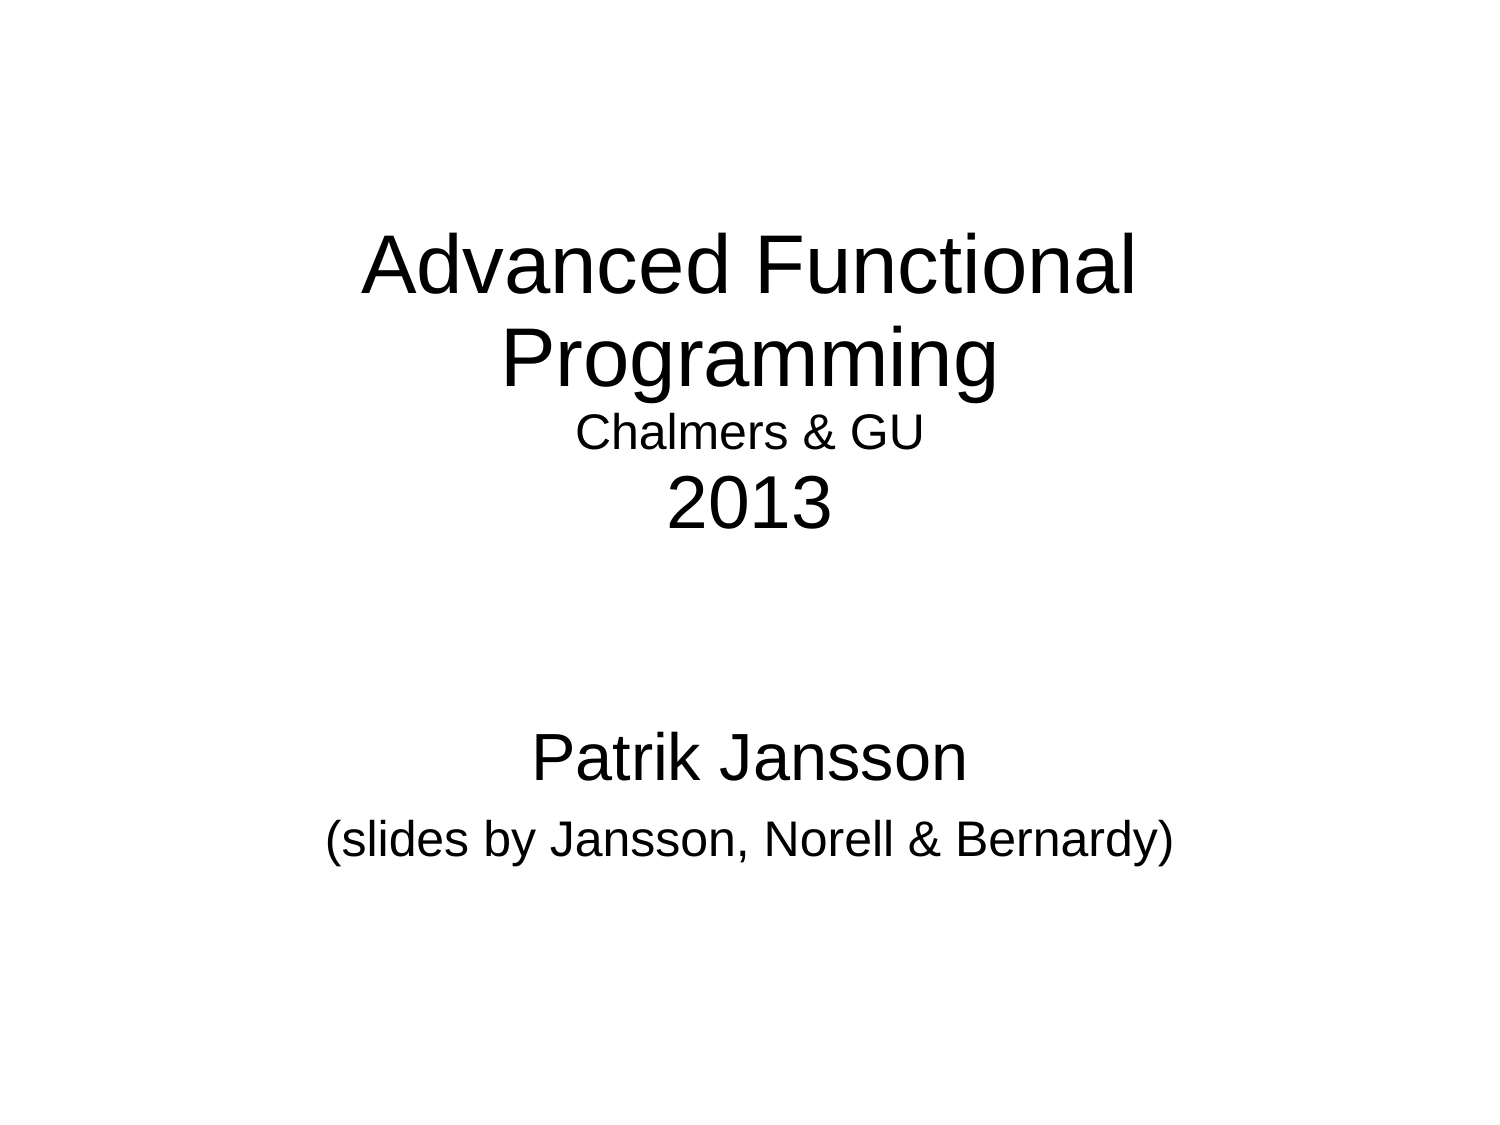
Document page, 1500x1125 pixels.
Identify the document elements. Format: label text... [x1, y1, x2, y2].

title Advanced Functional Programming Chalmers & GU 2013 [112, 162, 1388, 601]
text_box Patrik Jansson (slides by Jansson, Norell & Bernardy) [187, 712, 1313, 898]
